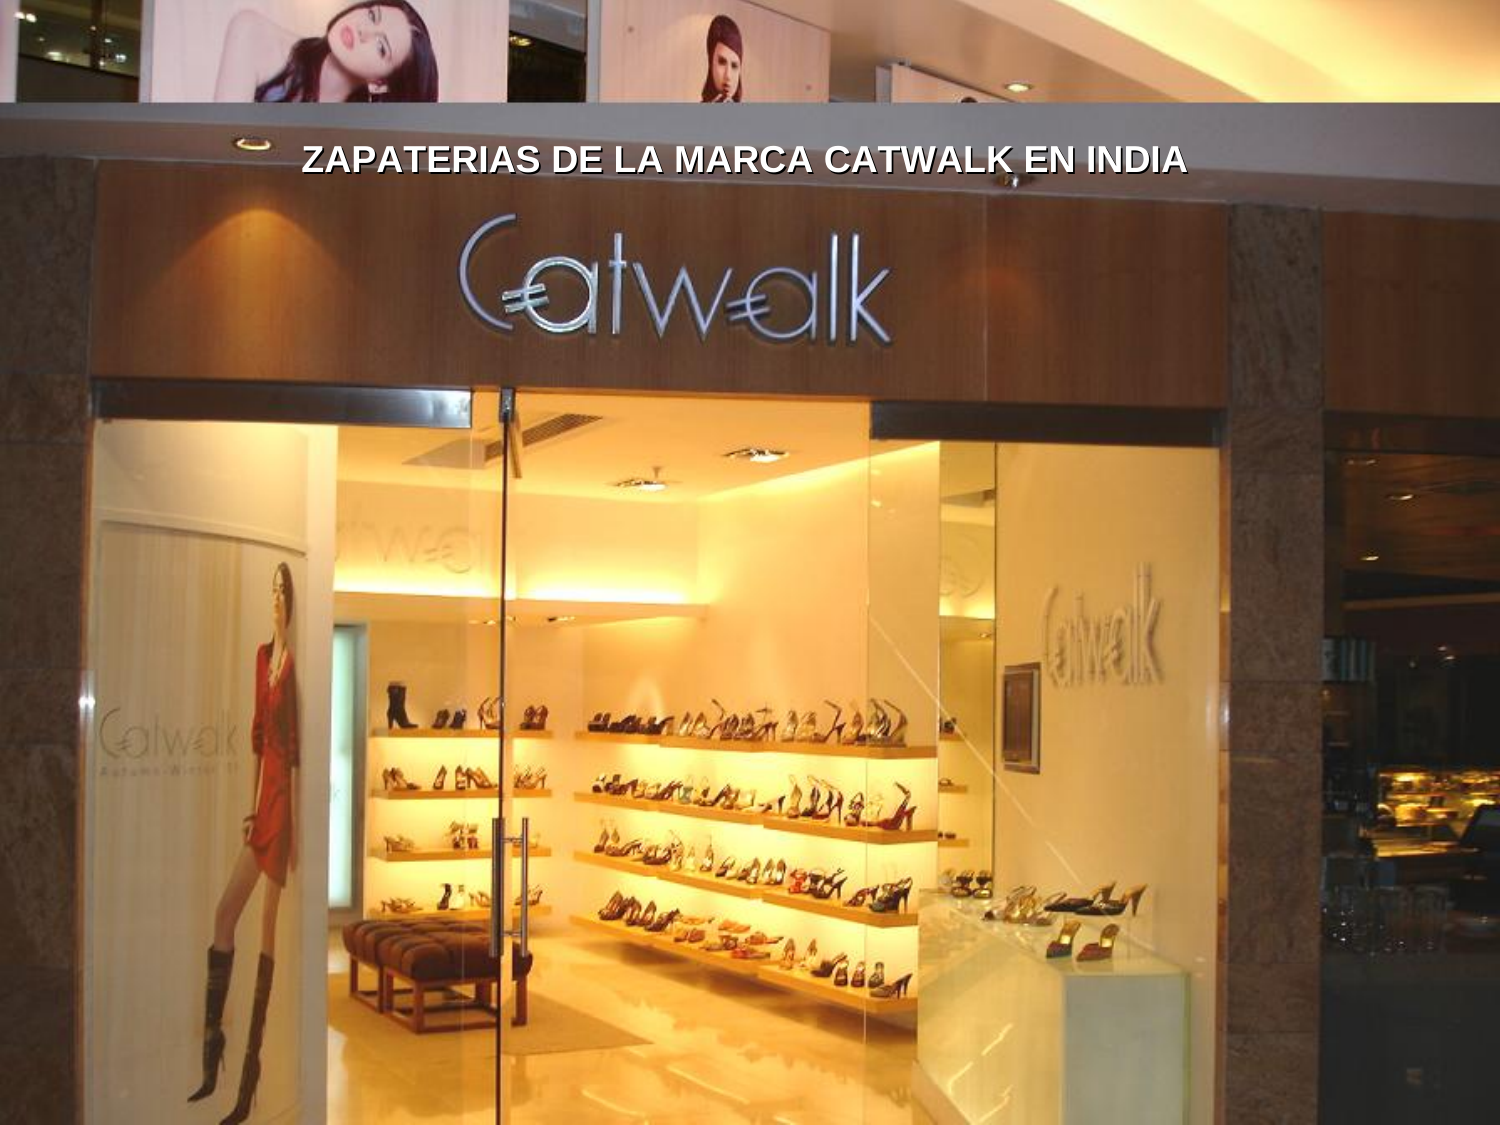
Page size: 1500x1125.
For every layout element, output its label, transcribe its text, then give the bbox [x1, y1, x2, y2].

text_box ZAPATERIAS DE LA MARCA CATWALK EN INDIA [142, 127, 1348, 188]
picture [0, 0, 1500, 1125]
